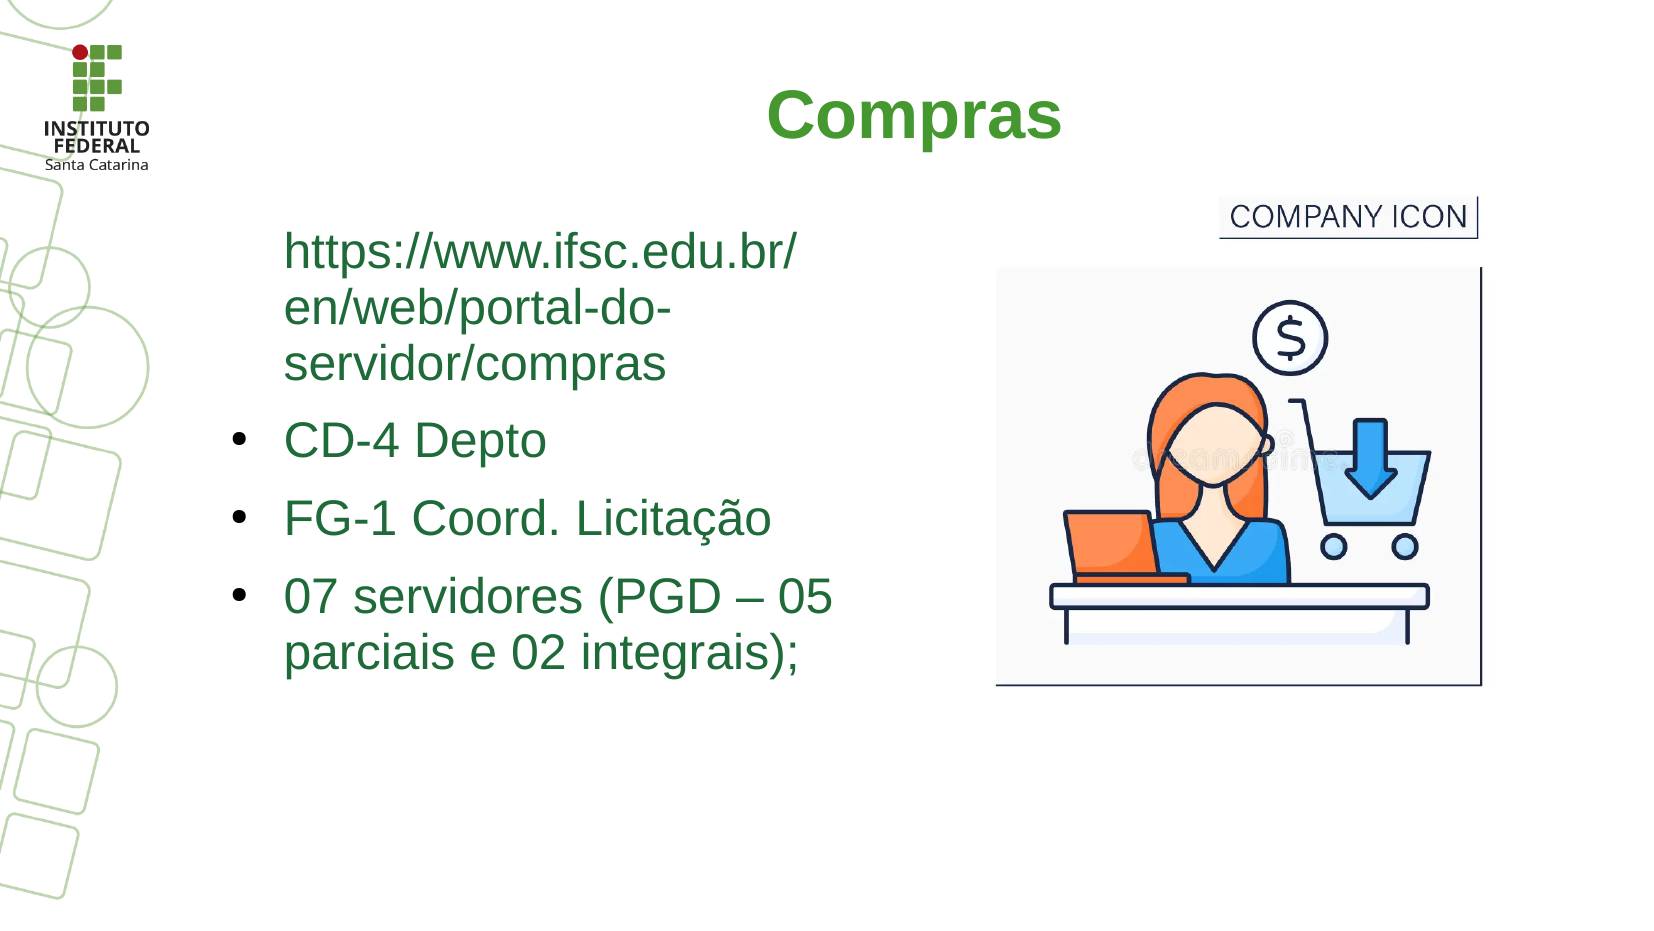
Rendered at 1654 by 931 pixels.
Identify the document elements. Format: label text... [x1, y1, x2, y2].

title Compras [259, 37, 1571, 193]
list https://www.ifsc.edu.br/en/web/portal-do-servidor/compras CD-4 Depto FG-1 Coord. Licitação 07 servidores (PGD – 05 parciais e 02 integrais); [212, 223, 876, 854]
picture [0, 0, 1524, 931]
